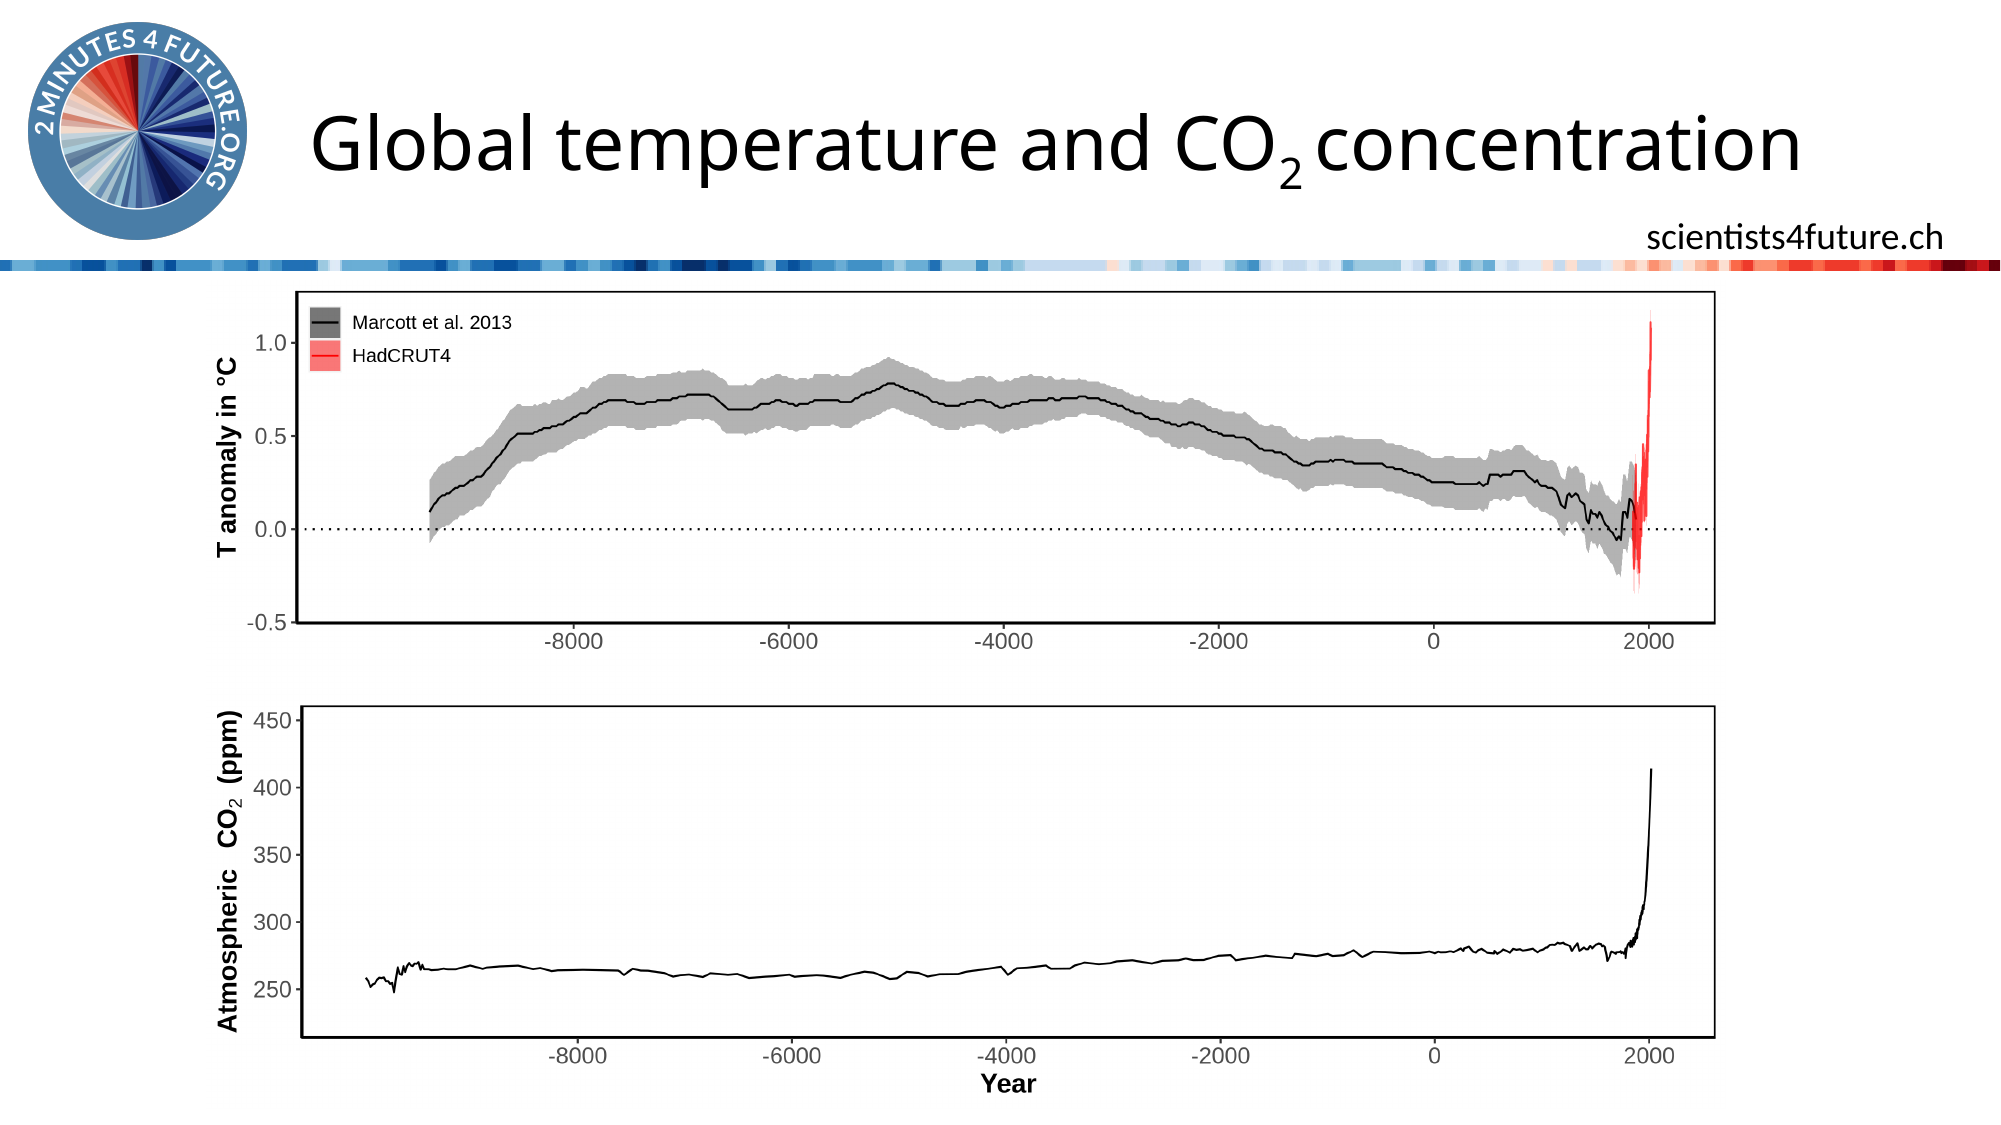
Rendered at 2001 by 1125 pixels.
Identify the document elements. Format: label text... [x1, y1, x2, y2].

picture [206, 280, 1726, 1109]
title Global temperature and CO2 concentration [294, 51, 1832, 235]
picture [28, 22, 247, 240]
picture [0, 260, 2001, 271]
